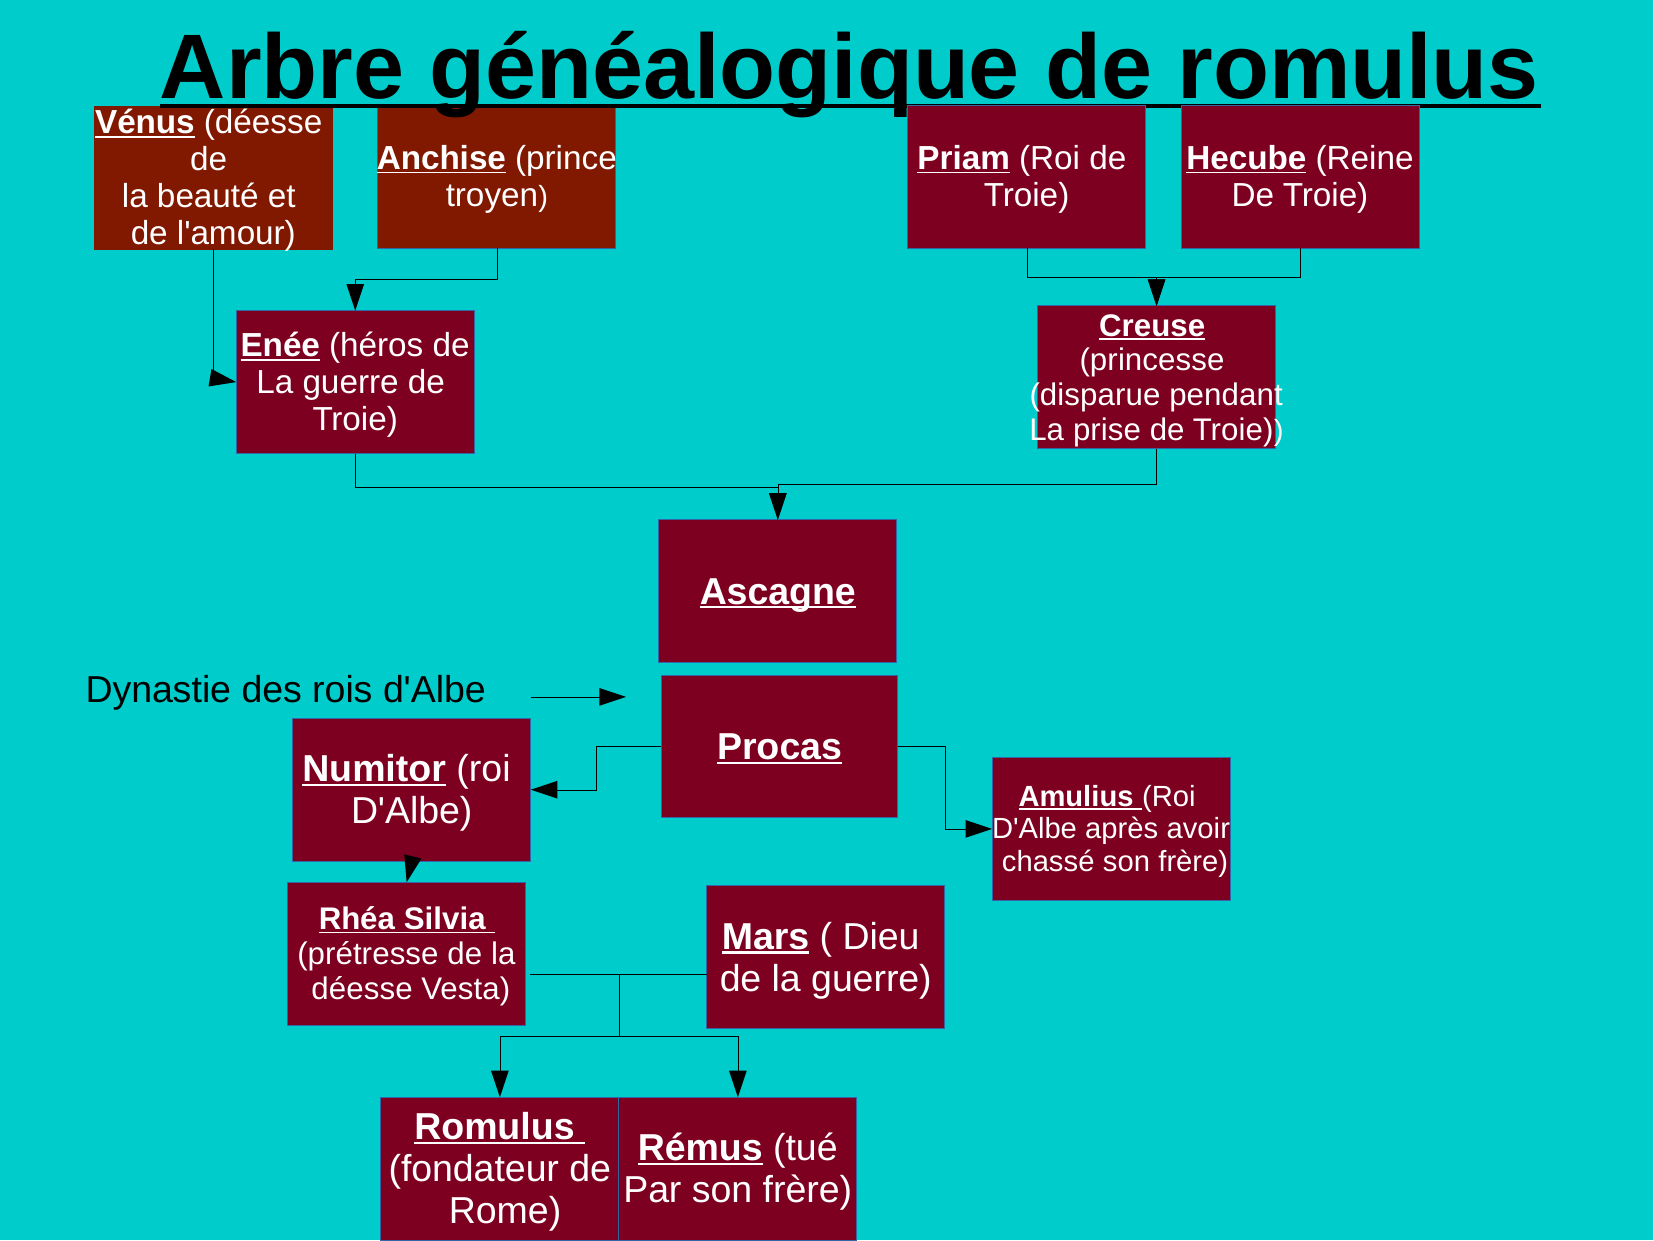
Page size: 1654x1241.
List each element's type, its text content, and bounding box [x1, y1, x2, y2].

text_box Anchise (prince troyen) [377, 119, 616, 249]
text_box Mars ( Dieu de la guerre) [706, 885, 945, 1029]
text_box Creuse (princesse (disparue pendant La prise de Troie)) [1037, 305, 1276, 449]
text_box Priam (Roi de Troie) [907, 105, 1146, 249]
text_box Dynastie des rois d'Albe [70, 661, 532, 761]
text_box Amulius (Roi D'Albe après avoir chassé son frère) [992, 757, 1231, 901]
text_box Procas [661, 675, 898, 818]
text_box Vénus (déesse de la beauté et de l'amour) [94, 106, 333, 250]
text_box Numitor (roi D'Albe) [292, 718, 531, 862]
text_box Hecube (Reine De Troie) [1181, 105, 1420, 249]
text_box Romulus (fondateur de Rome) [380, 1097, 618, 1241]
text_box Ascagne [658, 519, 897, 663]
text_box Enée (héros de La guerre de Troie) [236, 310, 475, 454]
text_box Rémus (tué Par son frère) [618, 1097, 857, 1241]
title Arbre généalogique de romulus [153, 15, 1548, 119]
text_box Rhéa Silvia (prétresse de la déesse Vesta) [287, 882, 526, 1026]
